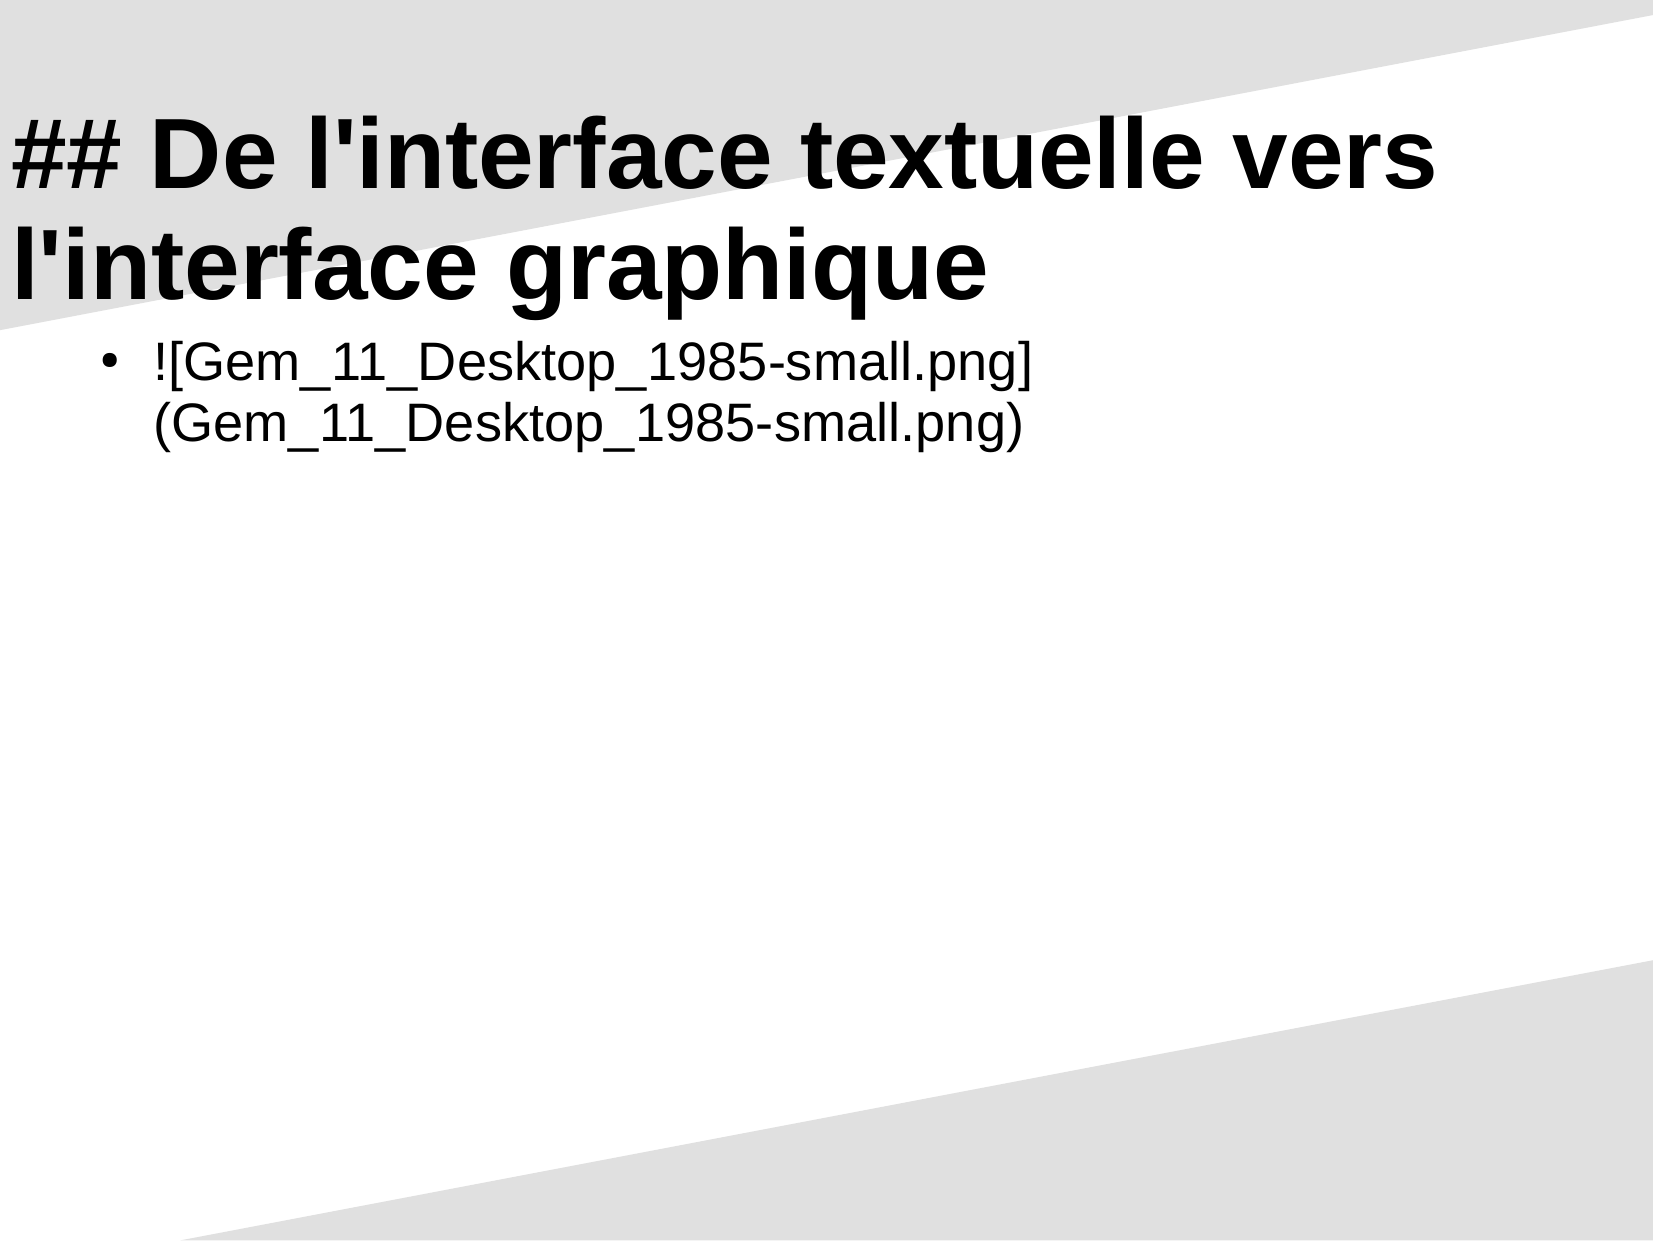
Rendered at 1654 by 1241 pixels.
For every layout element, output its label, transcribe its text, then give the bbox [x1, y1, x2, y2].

title ## De l'interface textuelle vers l'interface graphique [11, 97, 1499, 322]
list ![Gem_11_Desktop_1985-small.png](Gem_11_Desktop_1985-small.png) [82, 331, 1538, 1052]
